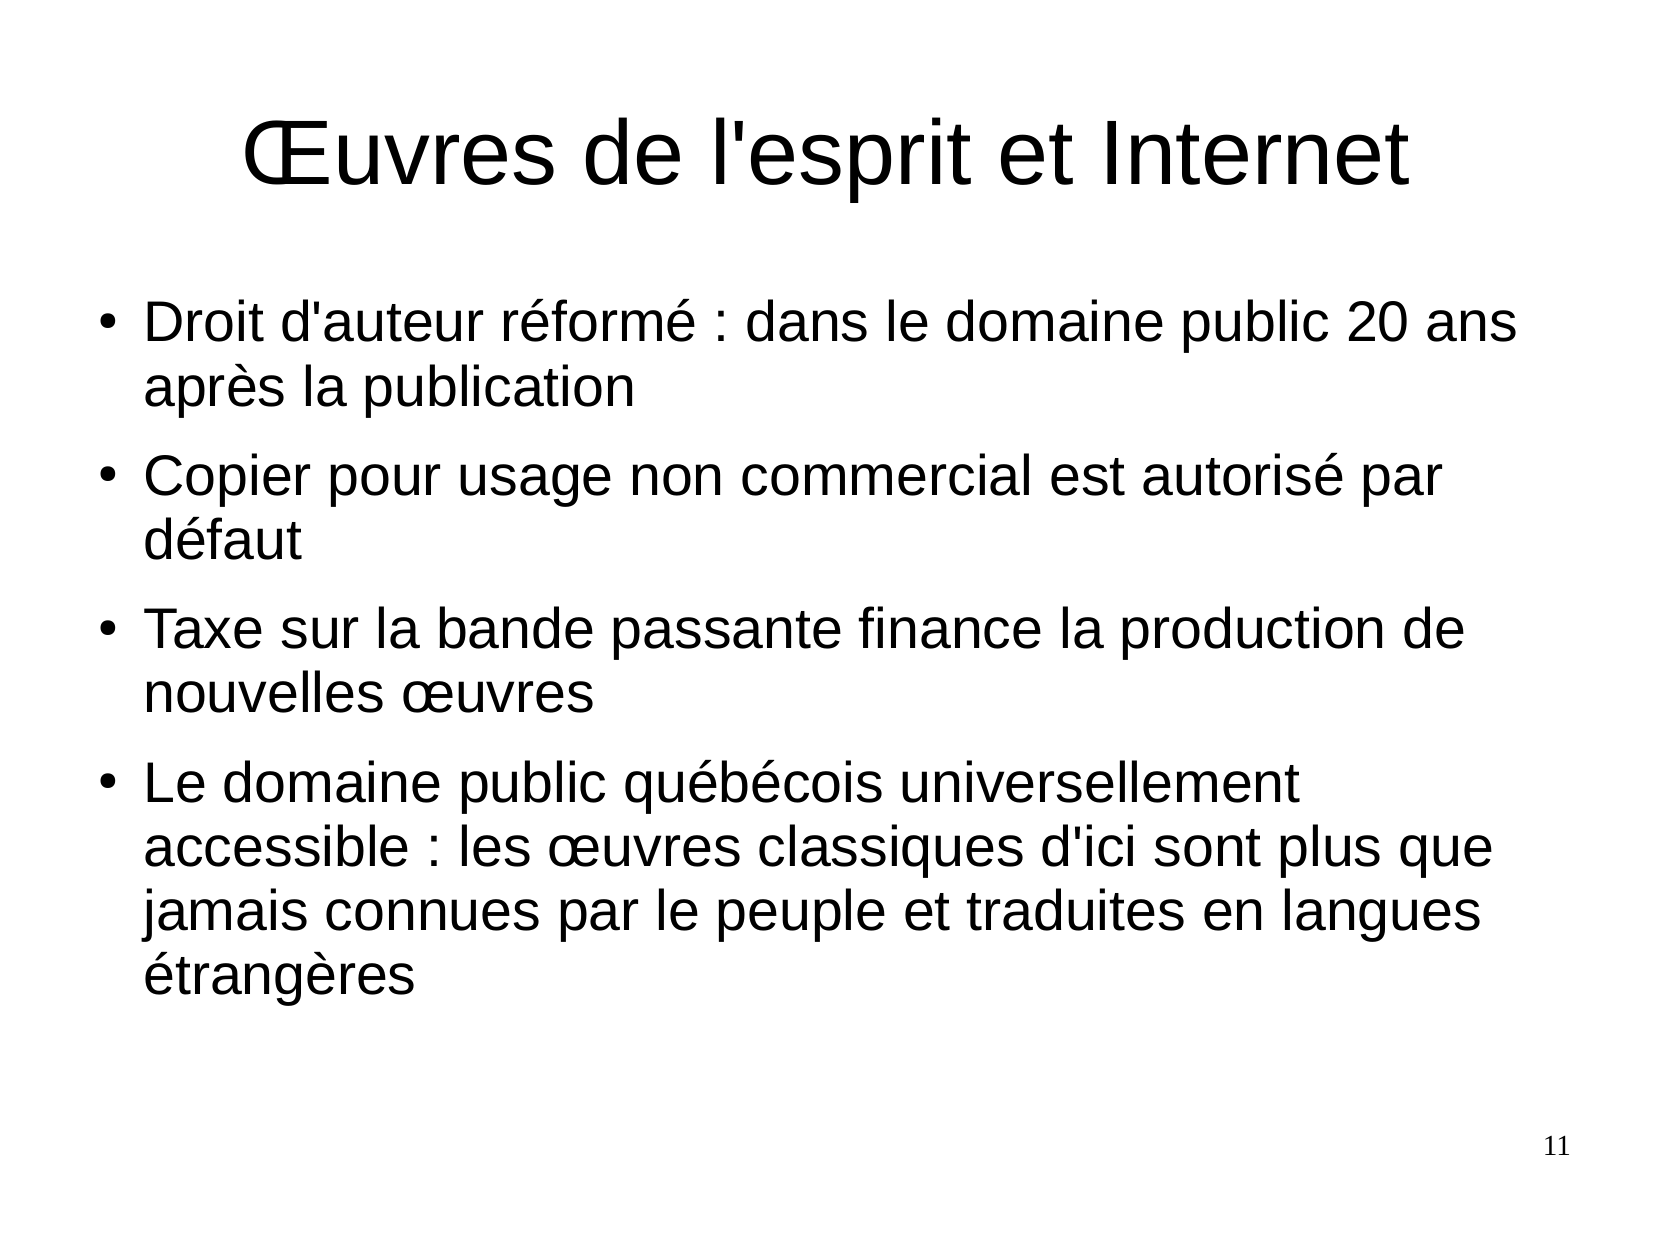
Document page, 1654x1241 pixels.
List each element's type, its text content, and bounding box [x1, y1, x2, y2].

title Œuvres de l'esprit et Internet [82, 49, 1571, 257]
list Droit d'auteur réformé : dans le domaine public 20 ans après la publication Copier pour usage non commercial est autorisé par défaut Taxe sur la bande passante finance la production de nouvelles œuvres Le domaine public québécois universellement accessible : les œuvres classiques d'ici sont plus que jamais connues par le peuple et traduites en langues étrangères [82, 290, 1538, 1010]
